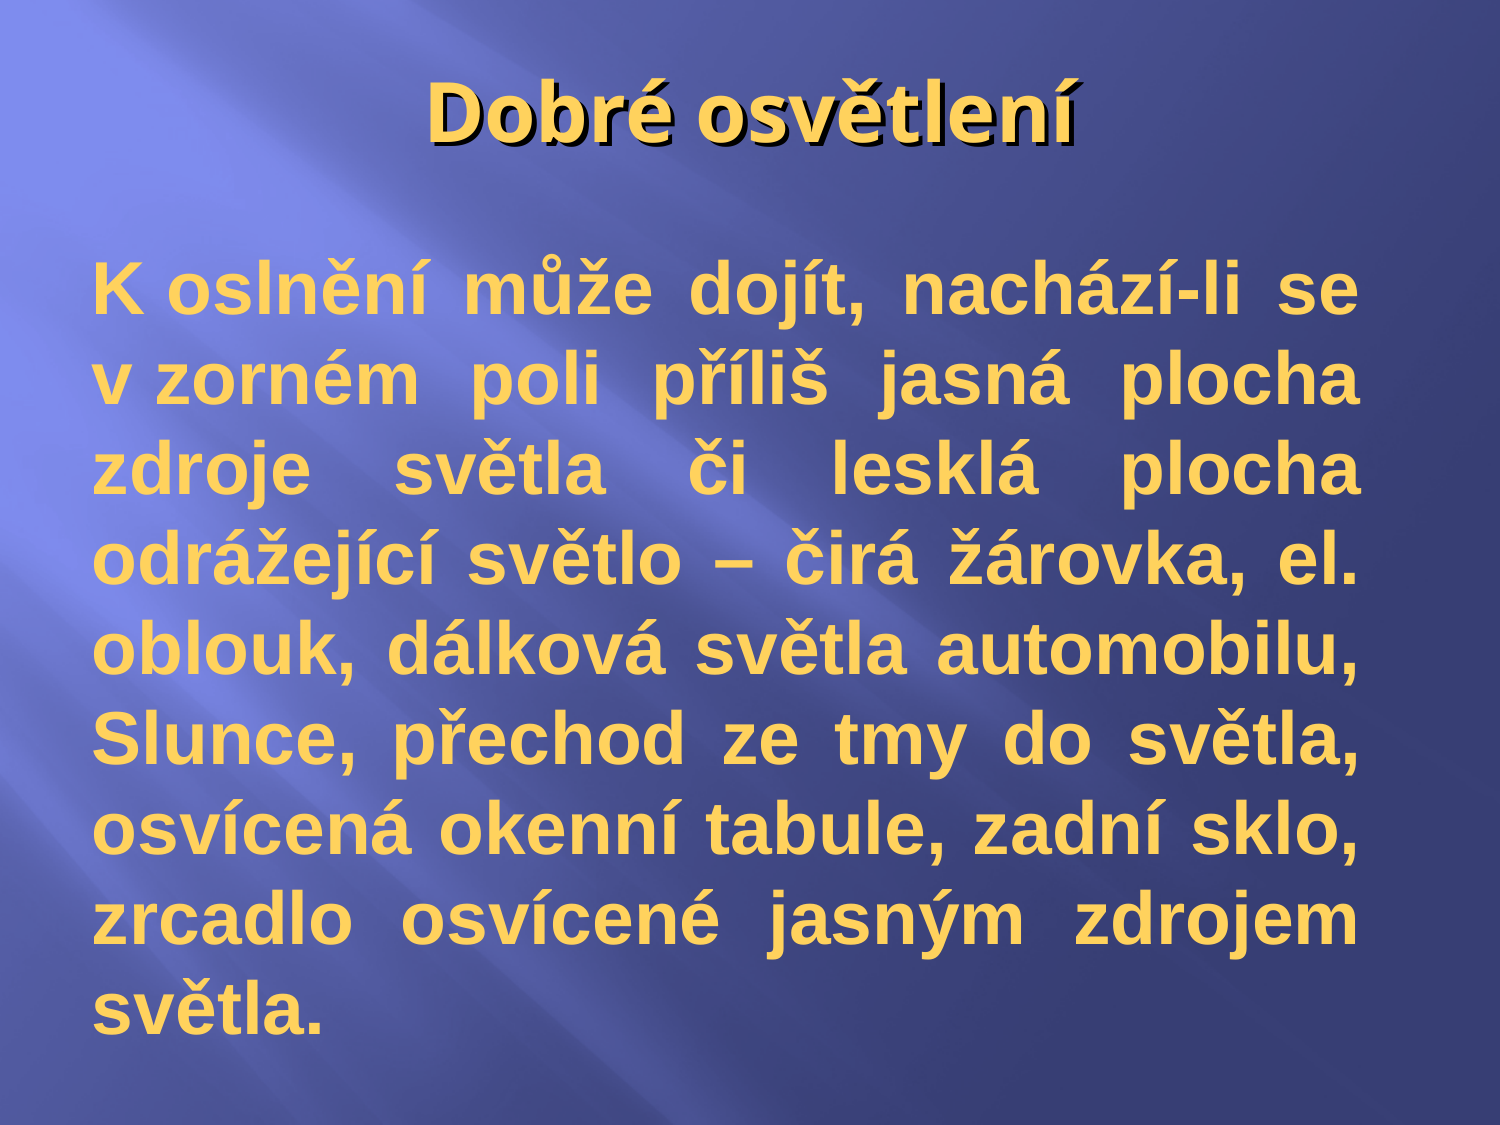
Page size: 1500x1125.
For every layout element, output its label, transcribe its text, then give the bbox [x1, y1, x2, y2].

text_box K oslnění může dojít, nachází-li se v zorném poli příliš jasná plocha zdroje světla či lesklá plocha odrážející světlo – čirá žárovka, el. oblouk, dálková světla automobilu, Slunce, přechod ze tmy do světla, osvícená okenní tabule, zadní sklo, zrcadlo osvícené jasným zdrojem světla. [76, 231, 1459, 1047]
title Dobré osvětlení [75, 45, 1426, 173]
